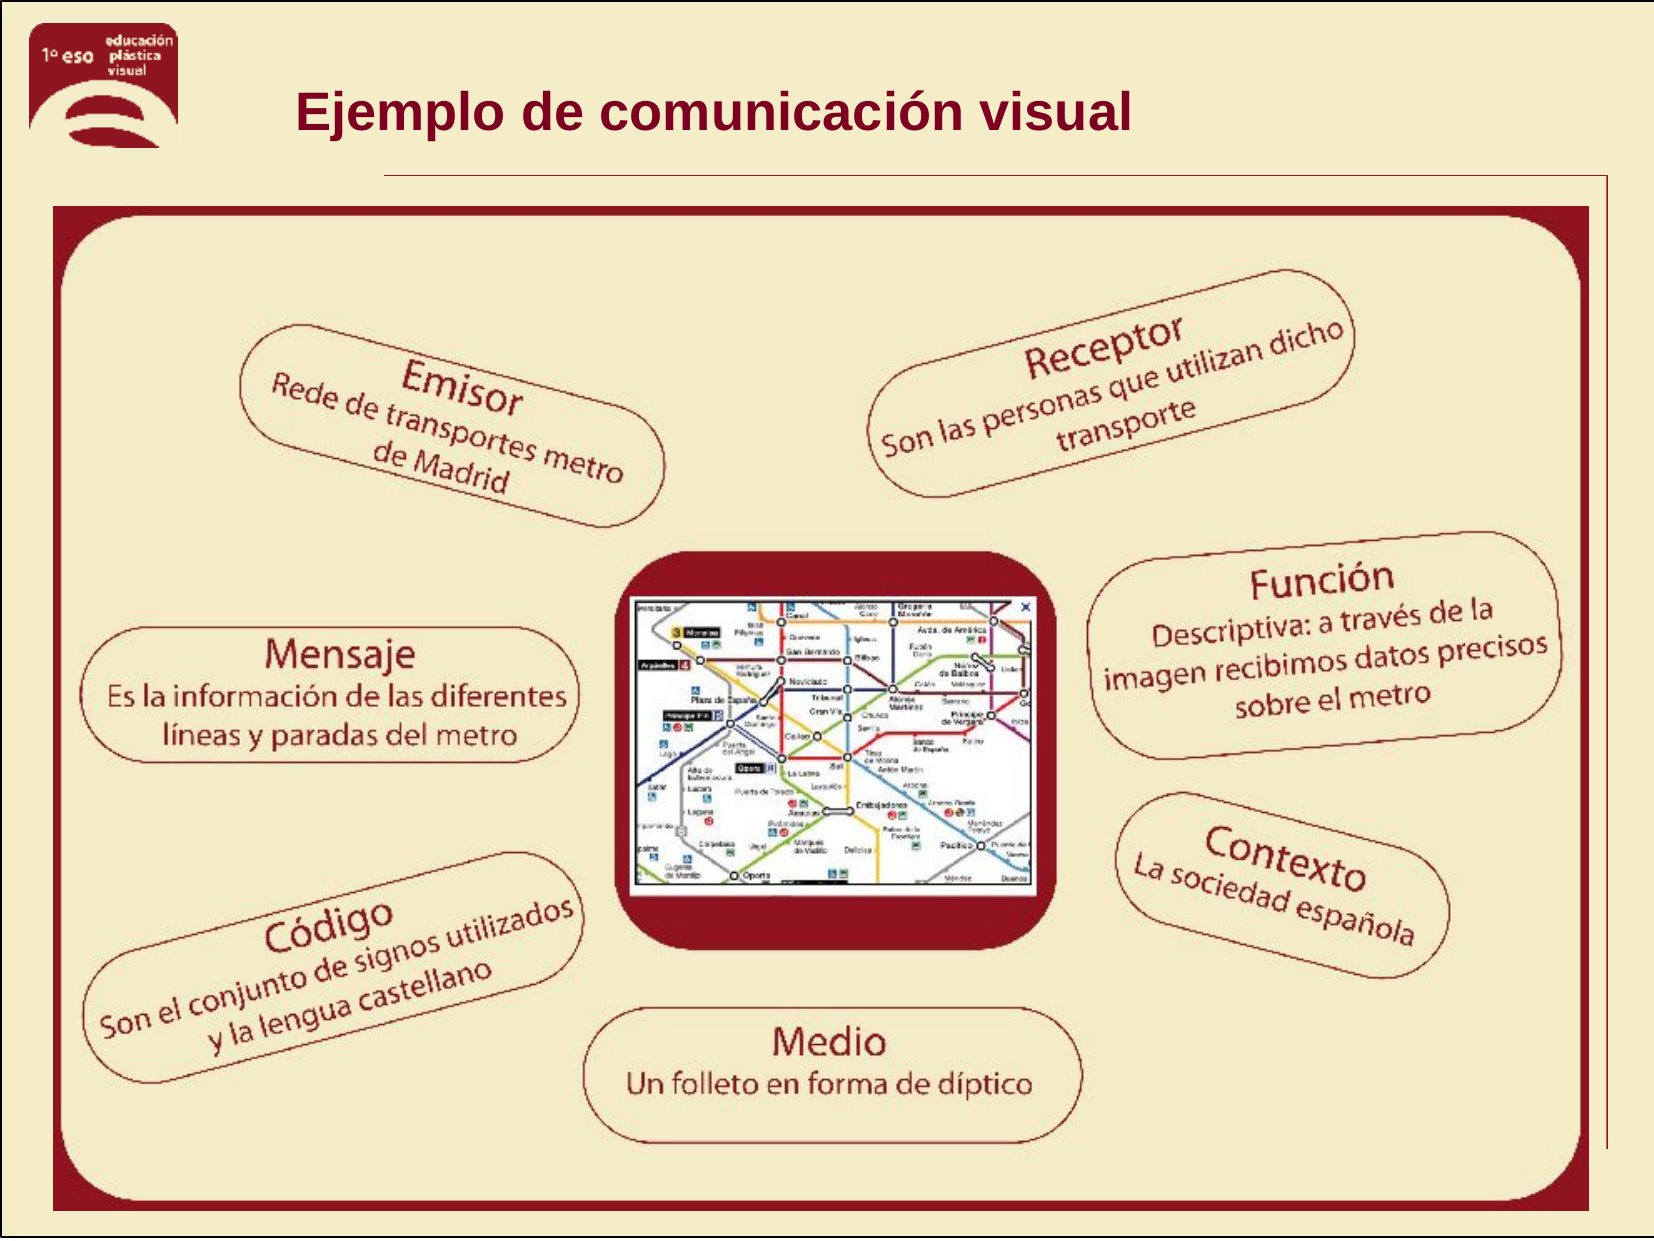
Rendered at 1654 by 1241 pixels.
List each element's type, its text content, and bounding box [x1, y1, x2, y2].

picture [0, 174, 1654, 1241]
text_box Ejemplo de comunicación visual [0, 0, 1654, 355]
